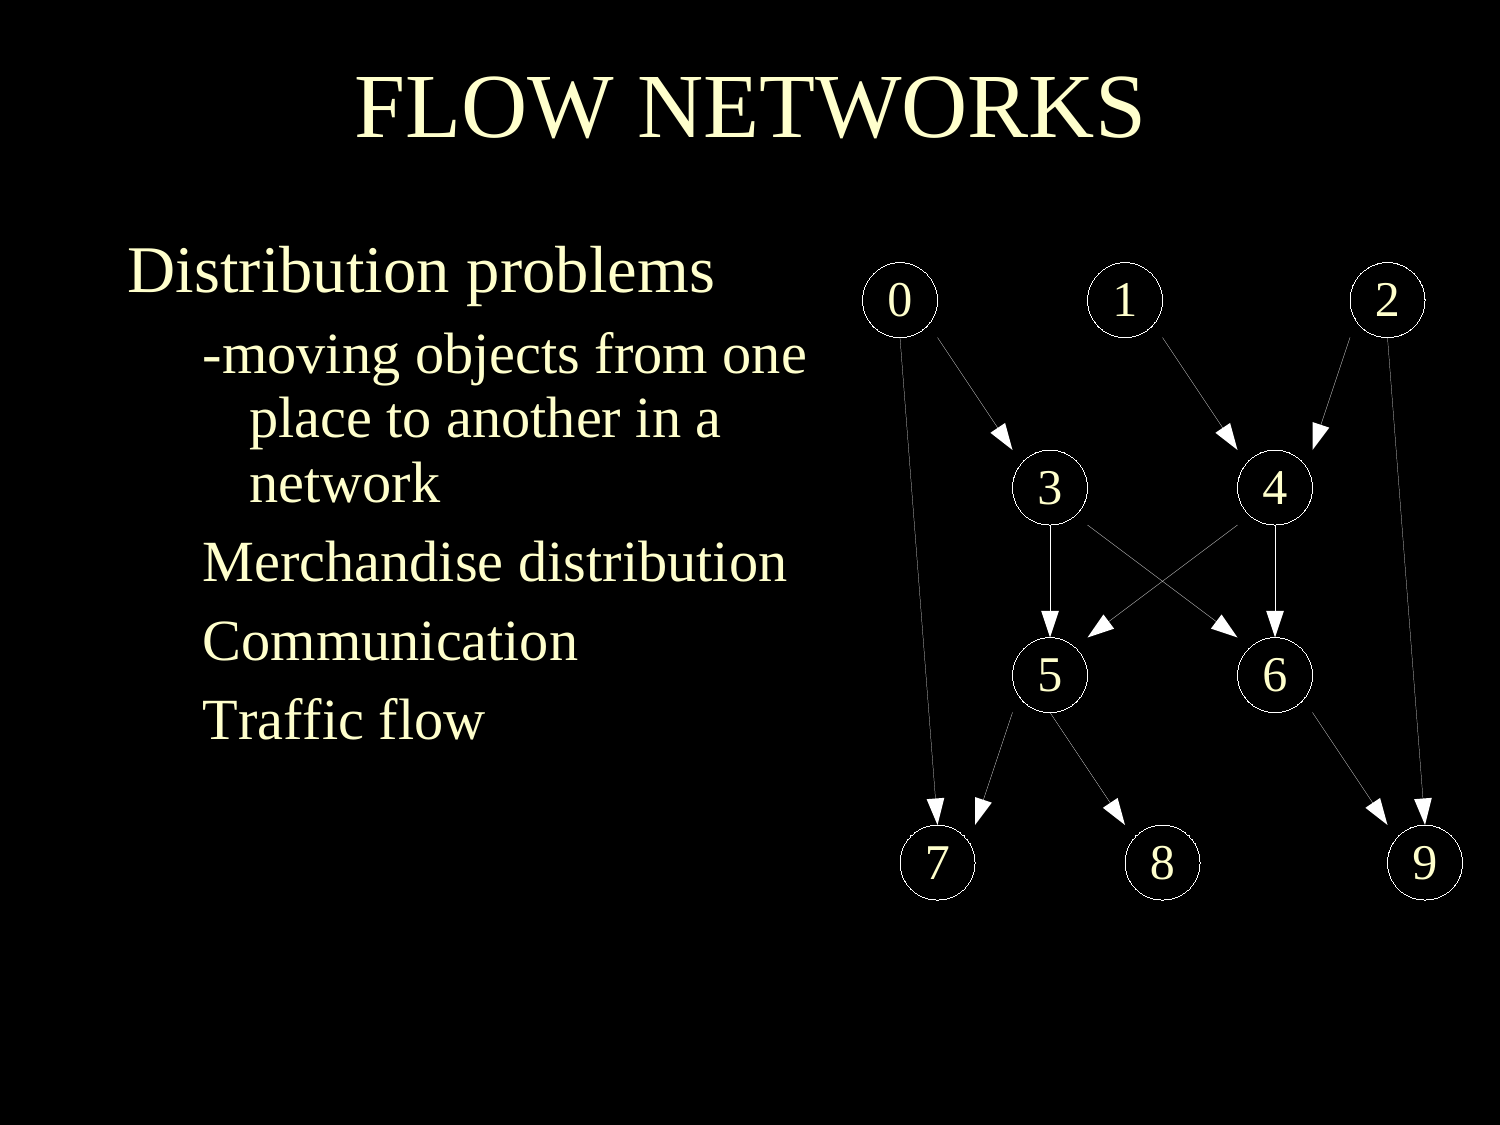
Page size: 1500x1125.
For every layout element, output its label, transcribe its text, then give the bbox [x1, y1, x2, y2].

title FLOW NETWORKS [22, 47, 1480, 165]
text_box 7 [900, 825, 976, 901]
text_box 4 [1237, 450, 1313, 526]
text_box 1 [1087, 262, 1163, 338]
text_box 9 [1387, 825, 1463, 901]
text_box 8 [1125, 825, 1201, 901]
text_box 3 [1012, 450, 1088, 526]
list Distribution problems -moving objects from one place to another in a network Merchandise distribution Communication Traffic flow [112, 224, 826, 1083]
text_box 5 [1012, 637, 1088, 713]
text_box 6 [1237, 637, 1313, 713]
text_box 0 [862, 262, 938, 338]
text_box 2 [1350, 262, 1426, 338]
